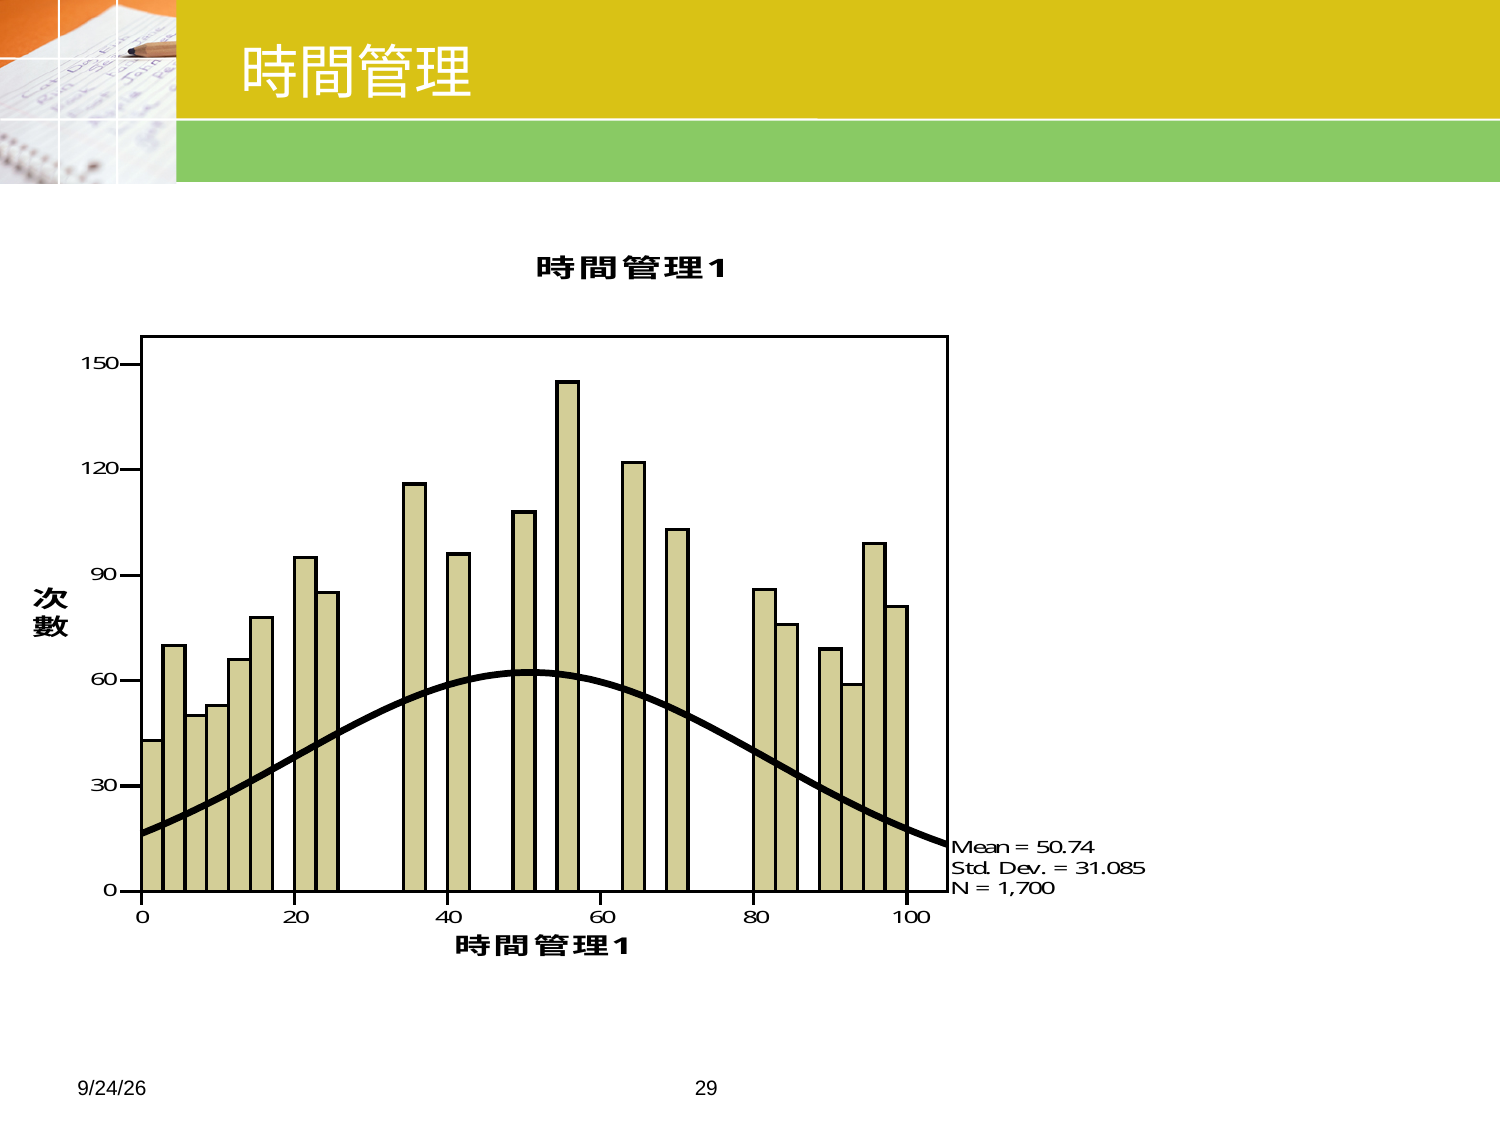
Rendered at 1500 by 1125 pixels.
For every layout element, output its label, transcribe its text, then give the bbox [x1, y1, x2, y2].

picture [0, 184, 1500, 1125]
title 時間管理 [225, 28, 1388, 109]
